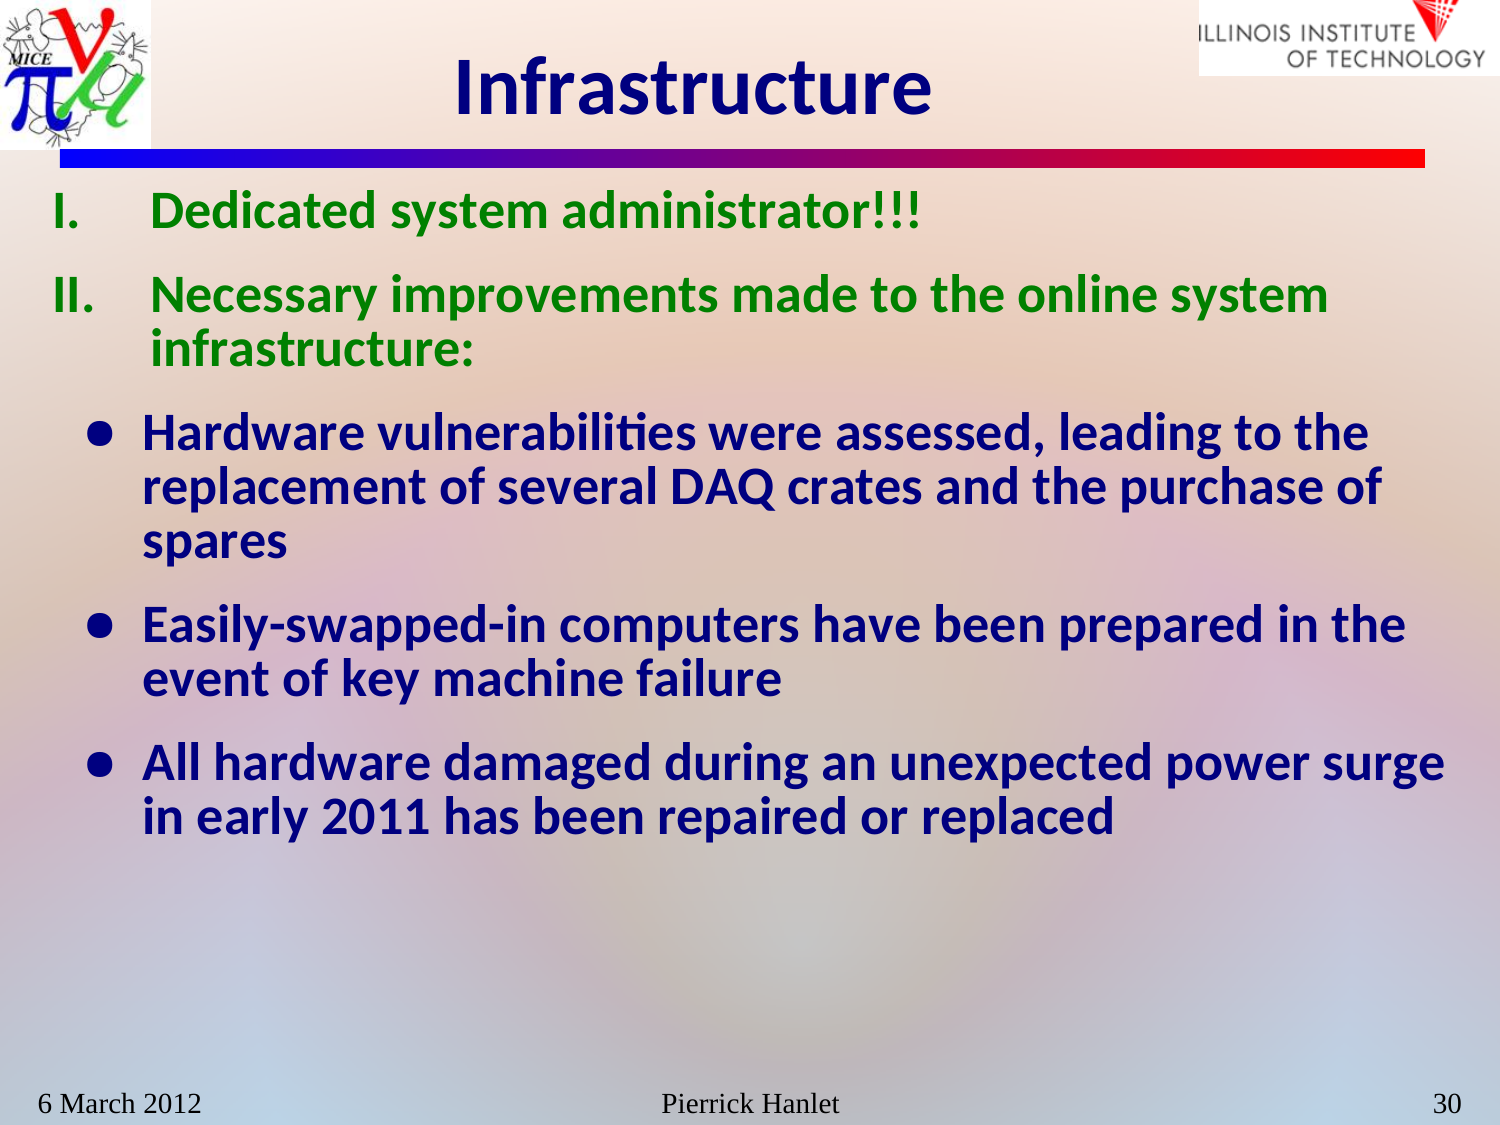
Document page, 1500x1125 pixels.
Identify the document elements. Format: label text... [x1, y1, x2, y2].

title Infrastructure [149, 38, 1238, 151]
text_box Dedicated system administrator!!! Necessary improvements made to the online system infrastructure: Hardware vulnerabilities were assessed, leading to the replacement of several DAQ crates and the purchase of spares Easily-swapped-in computers have been prepared in the event of key machine failure All hardware damaged during an unexpected power surge in early 2011 has been repaired or replaced [37, 187, 1463, 1062]
picture [0, 0, 1500, 1125]
